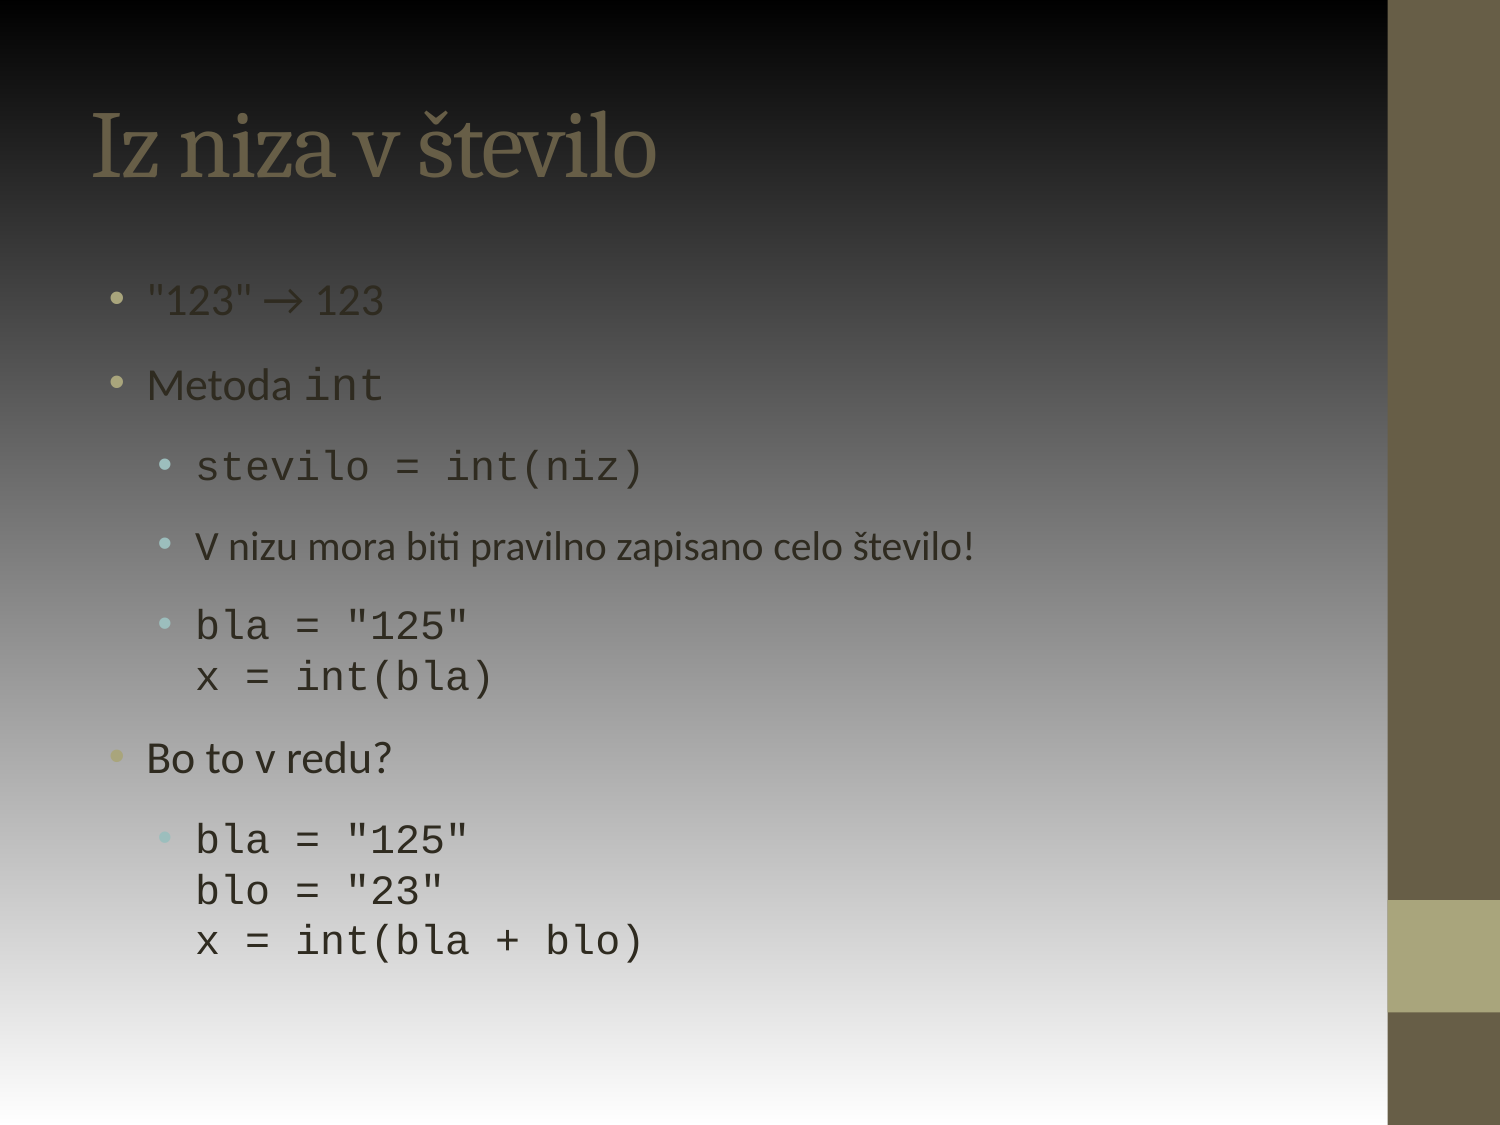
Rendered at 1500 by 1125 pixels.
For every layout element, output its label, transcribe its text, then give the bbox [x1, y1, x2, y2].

list "123" → 123 Metoda int stevilo = int(niz) V nizu mora biti pravilno zapisano celo število! bla = "125" x = int(bla) Bo to v redu? bla = "125" blo = "23" x = int(bla + blo) [75, 262, 1325, 1050]
title Iz niza v število [75, 45, 1325, 233]
